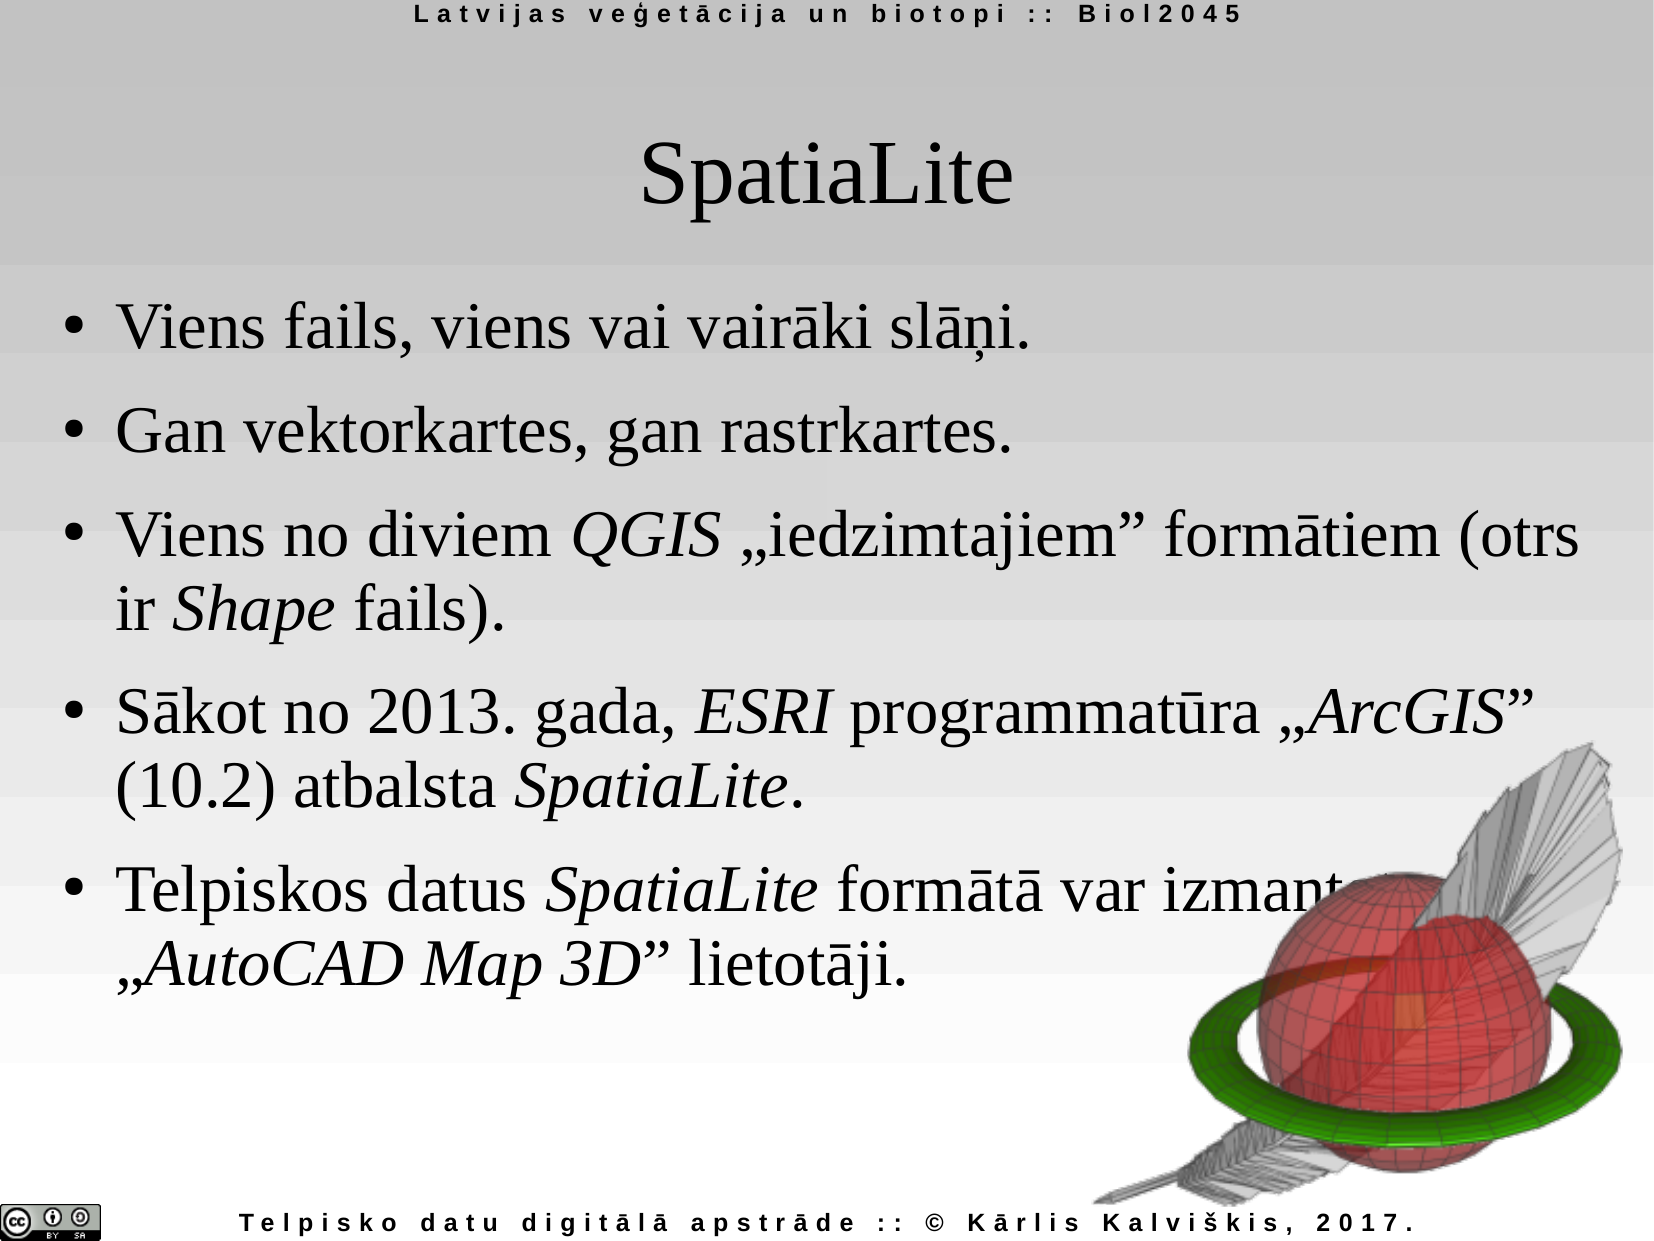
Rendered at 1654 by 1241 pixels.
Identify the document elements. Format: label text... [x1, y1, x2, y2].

title SpatiaLite [29, 49, 1625, 296]
picture [0, 0, 1654, 1241]
list Viens fails, viens vai vairāki slāņi. Gan vektorkartes, gan rastrkartes. Viens no diviem QGIS „iedzimtajiem” formātiem (otrs ir Shape fails). Sākot no 2013. gada, ESRI programmatūra „ArcGIS” (10.2) atbalsta SpatiaLite. Telpiskos datus SpatiaLite formātā var izmantot arī „AutoCAD Map 3D” lietotāji. [44, 289, 1610, 1113]
